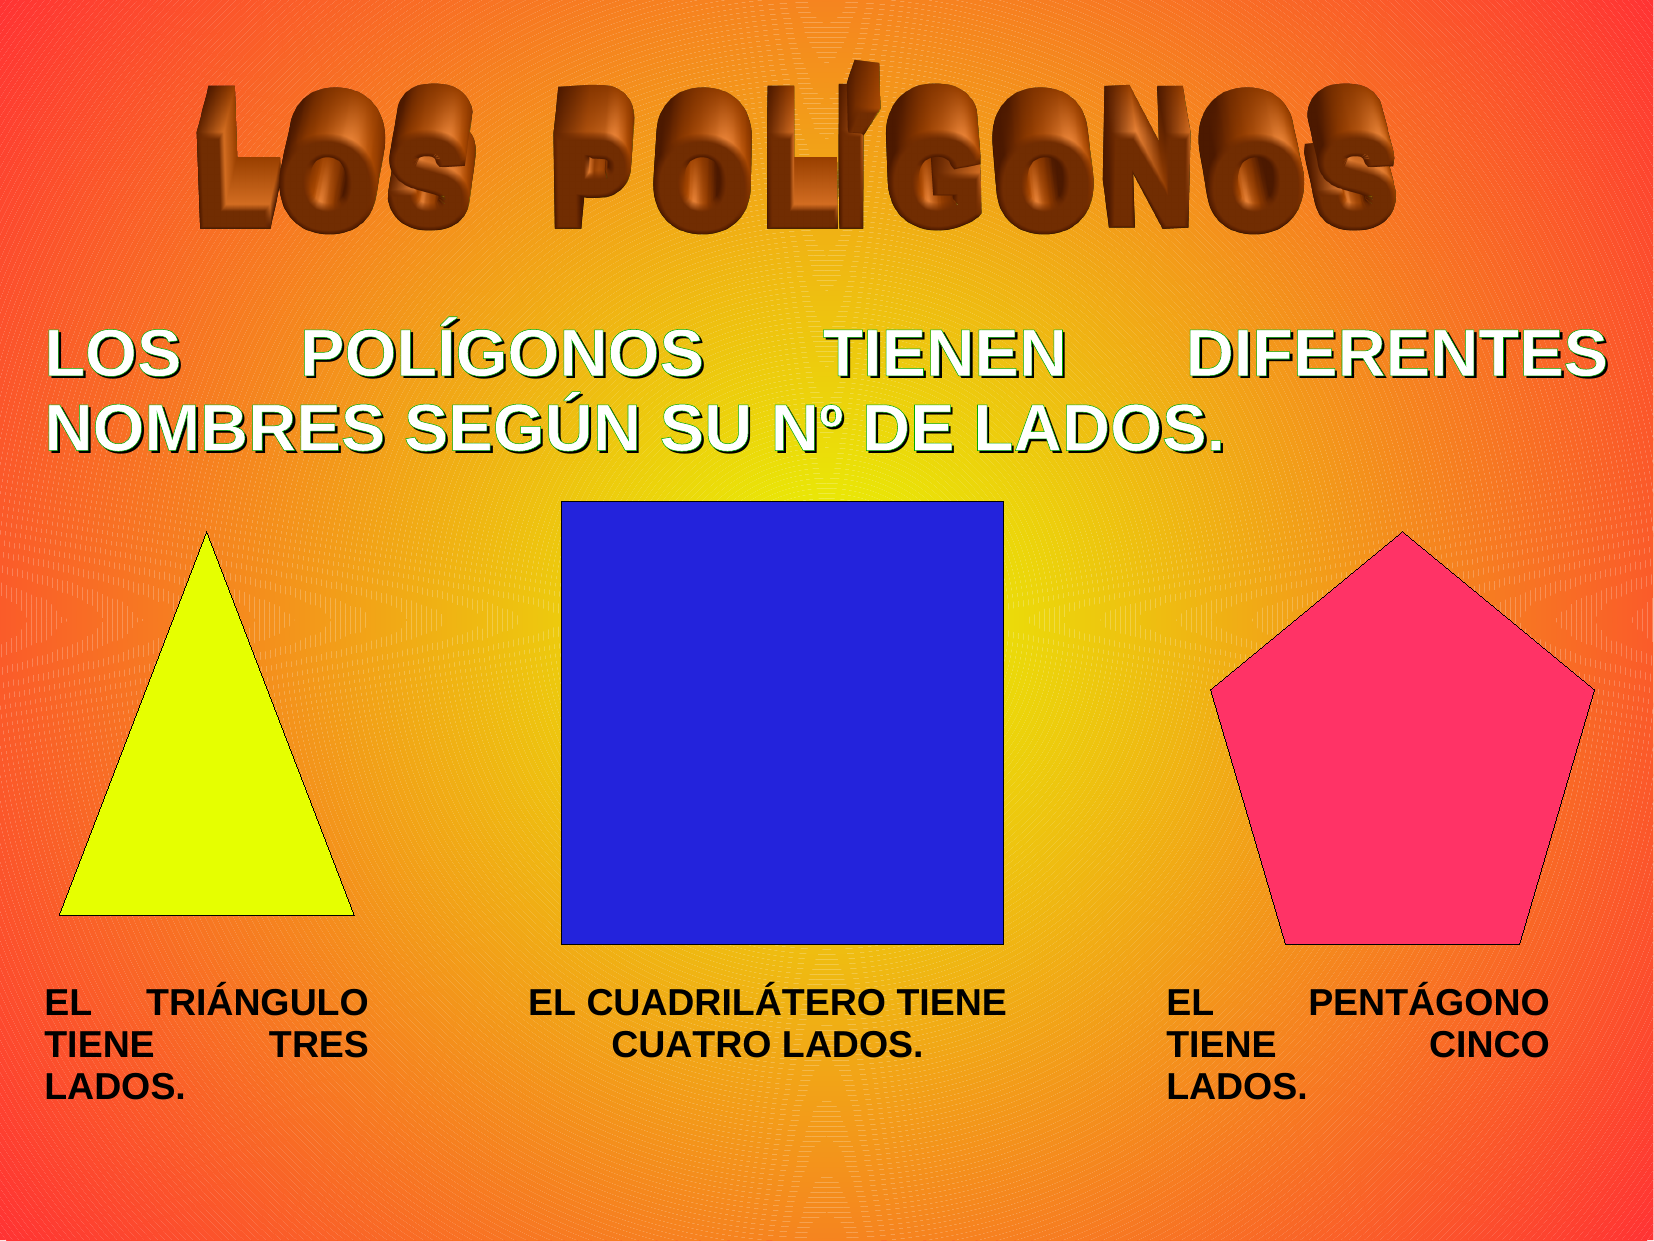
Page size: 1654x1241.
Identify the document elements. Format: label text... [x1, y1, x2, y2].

text_box EL PENTÁGONO TIENE CINCO LADOS. [1151, 974, 1565, 1116]
text_box [561, 501, 1004, 945]
text_box LOS POLÍGONOS TIENEN DIFERENTES NOMBRES SEGÚN SU Nº DE LADOS. [29, 308, 1625, 473]
text_box EL CUADRILÁTERO TIENE CUATRO LADOS. [501, 974, 1034, 1074]
text_box [1210, 531, 1595, 945]
text_box [59, 531, 355, 916]
text_box EL TRIÁNGULO TIENE TRES LADOS. [29, 974, 384, 1116]
